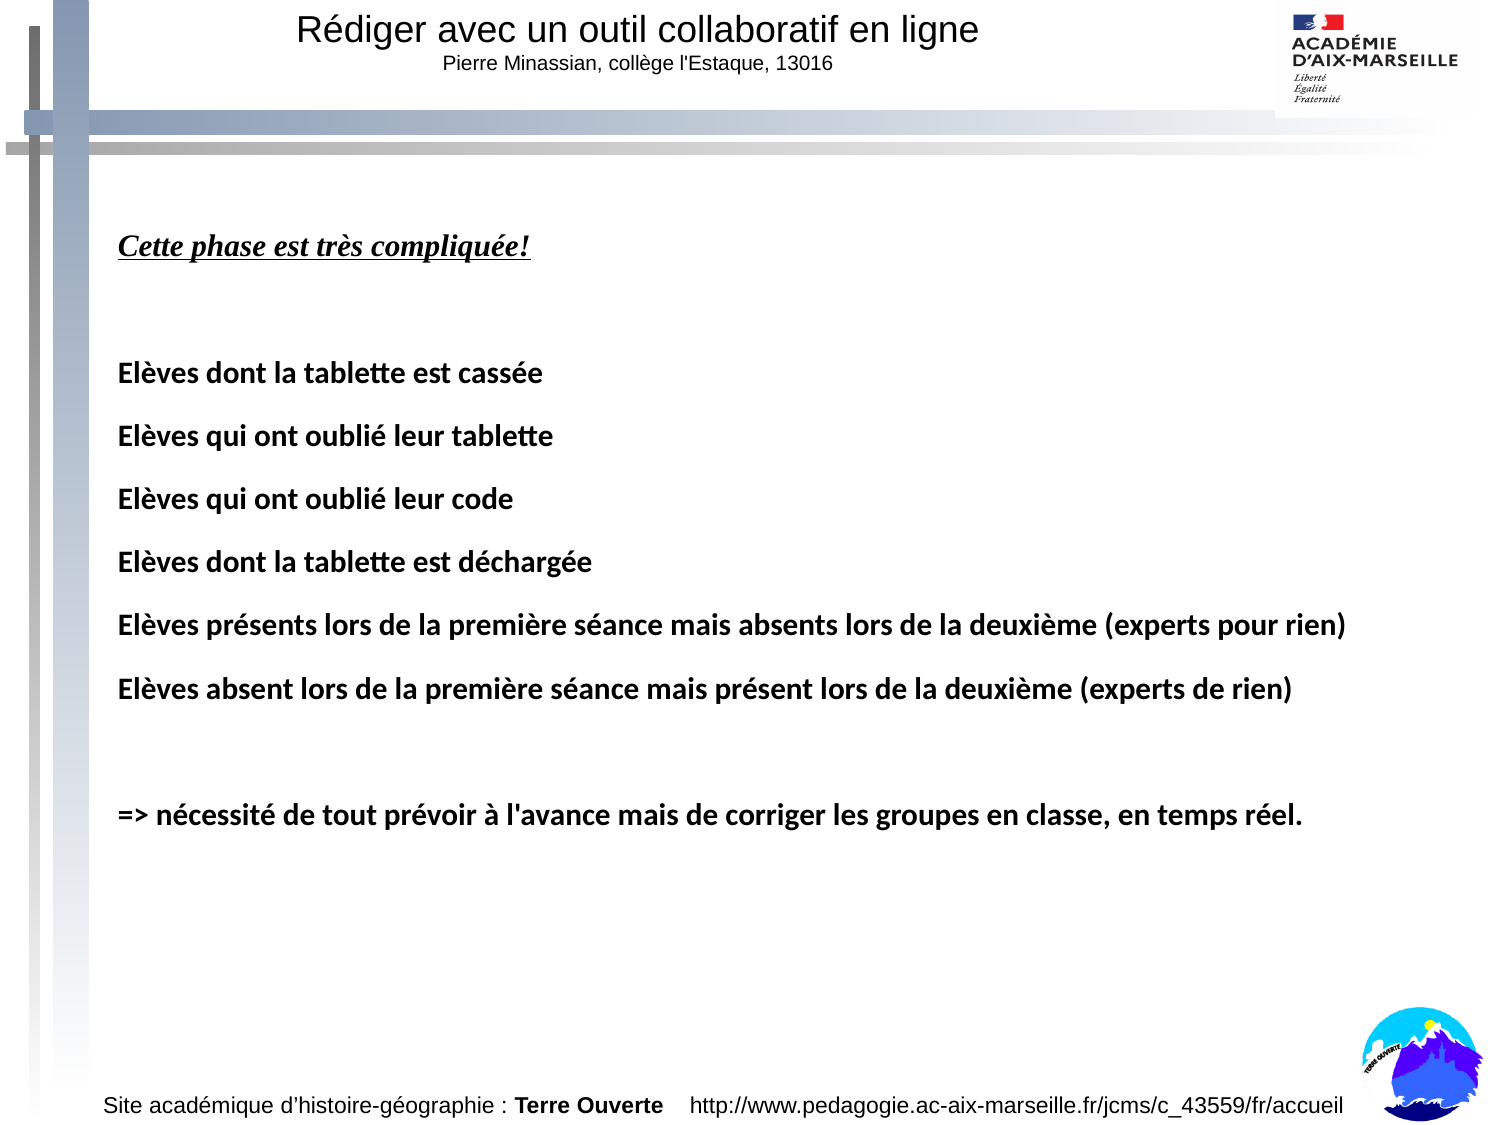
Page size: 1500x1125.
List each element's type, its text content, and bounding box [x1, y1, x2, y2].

text_box [5, 0, 1454, 1121]
text_box Rédiger avec un outil collaboratif en ligne Pierre Minassian, collège l'Estaque, 13016 [88, 0, 1188, 83]
list Cette phase est très compliquée! Elèves dont la tablette est cassée Elèves qui ont oublié leur tablette Elèves qui ont oublié leur code Elèves dont la tablette est déchargée Elèves présents lors de la première séance mais absents lors de la deuxième (experts pour rien) Elèves absent lors de la première séance mais présent lors de la deuxième (experts de rien) => nécessité de tout prévoir à l'avance mais de corriger les groupes en classe, en temps réel. [103, 222, 1397, 981]
picture [1360, 1006, 1484, 1122]
text_box Site académique d’histoire-géographie : Terre Ouverte http://www.pedagogie.ac-aix-marseille.fr/jcms/c_43559/fr/accueil [88, 1083, 1361, 1125]
picture [1275, 0, 1476, 118]
